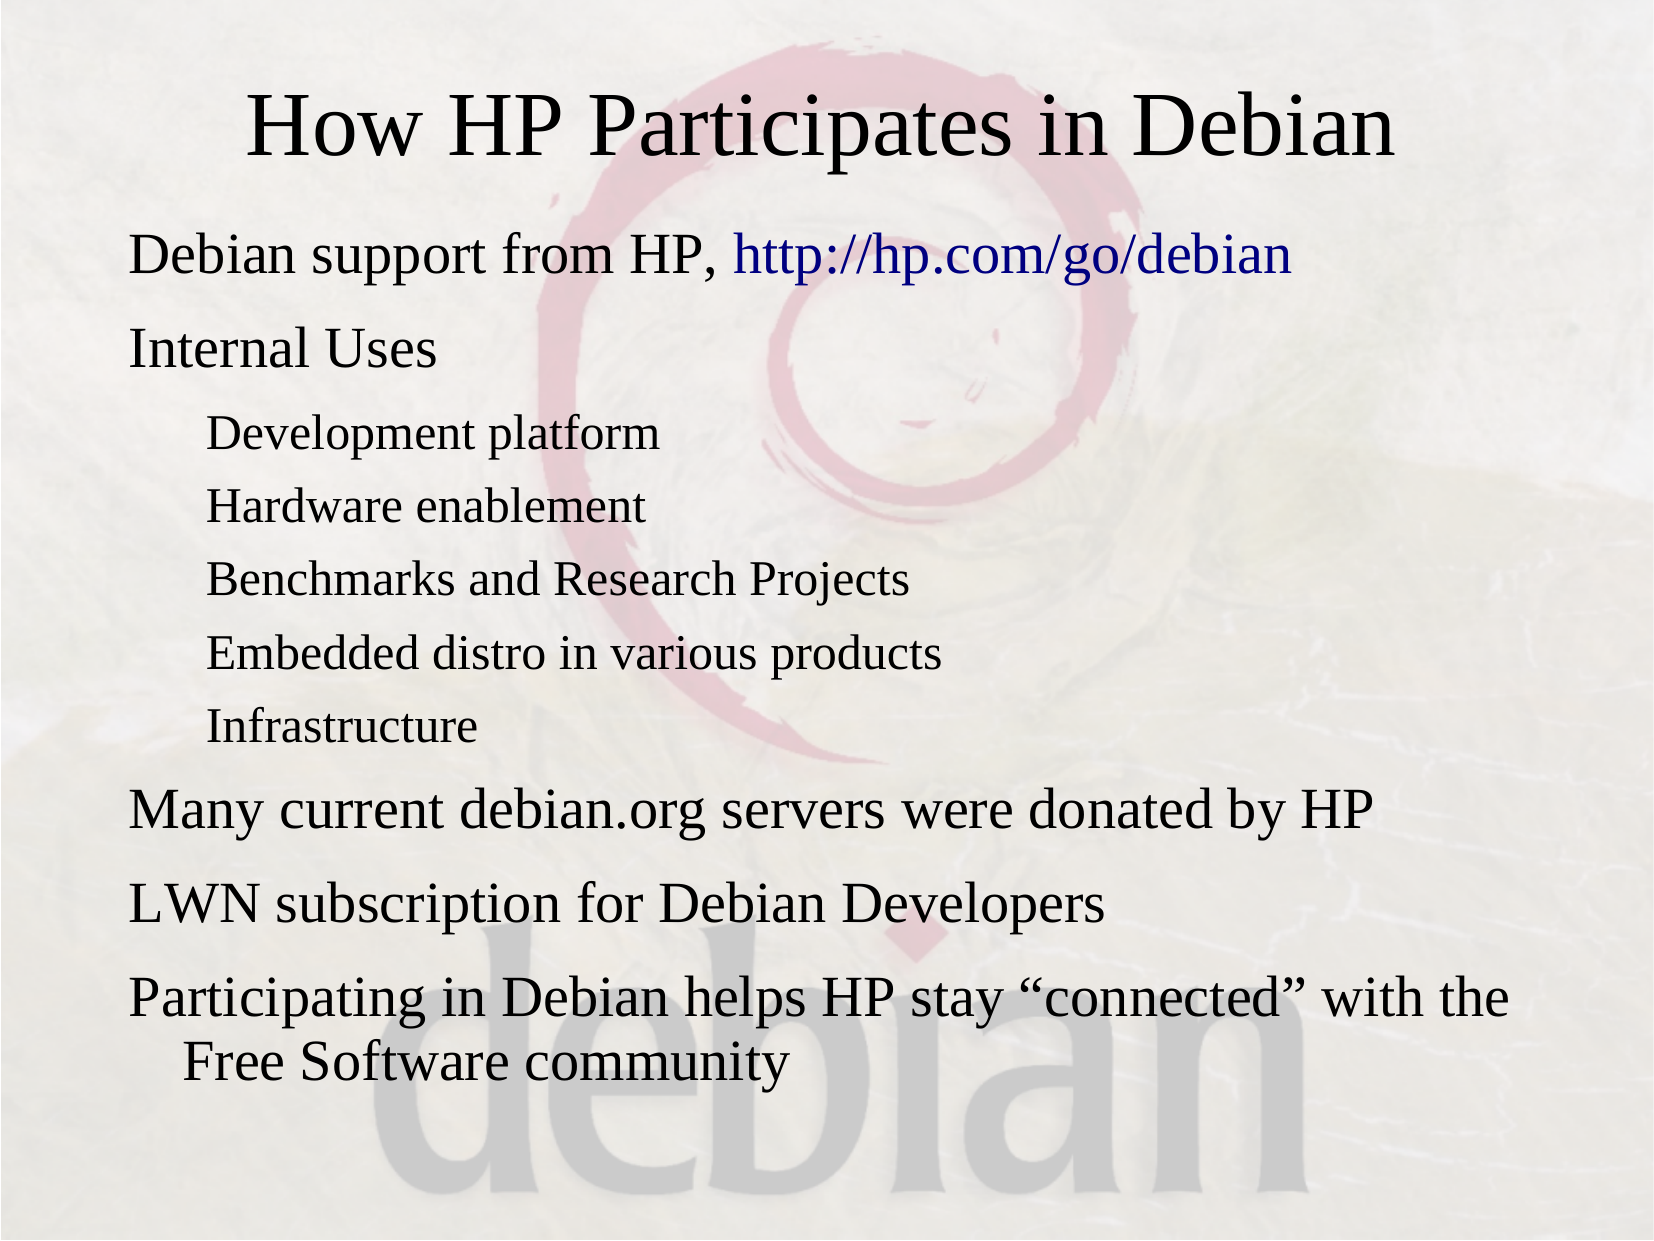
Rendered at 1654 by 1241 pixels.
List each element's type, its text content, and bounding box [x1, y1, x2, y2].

list Debian support from HP, http://hp.com/go/debian Internal Uses Development platform Hardware enablement Benchmarks and Research Projects Embedded distro in various products Infrastructure Many current debian.org servers were donated by HP LWN subscription for Debian Developers Participating in Debian helps HP stay “connected” with the Free Software community [111, 221, 1524, 1094]
picture [1, 0, 1654, 1240]
title How HP Participates in Debian [116, 20, 1529, 228]
